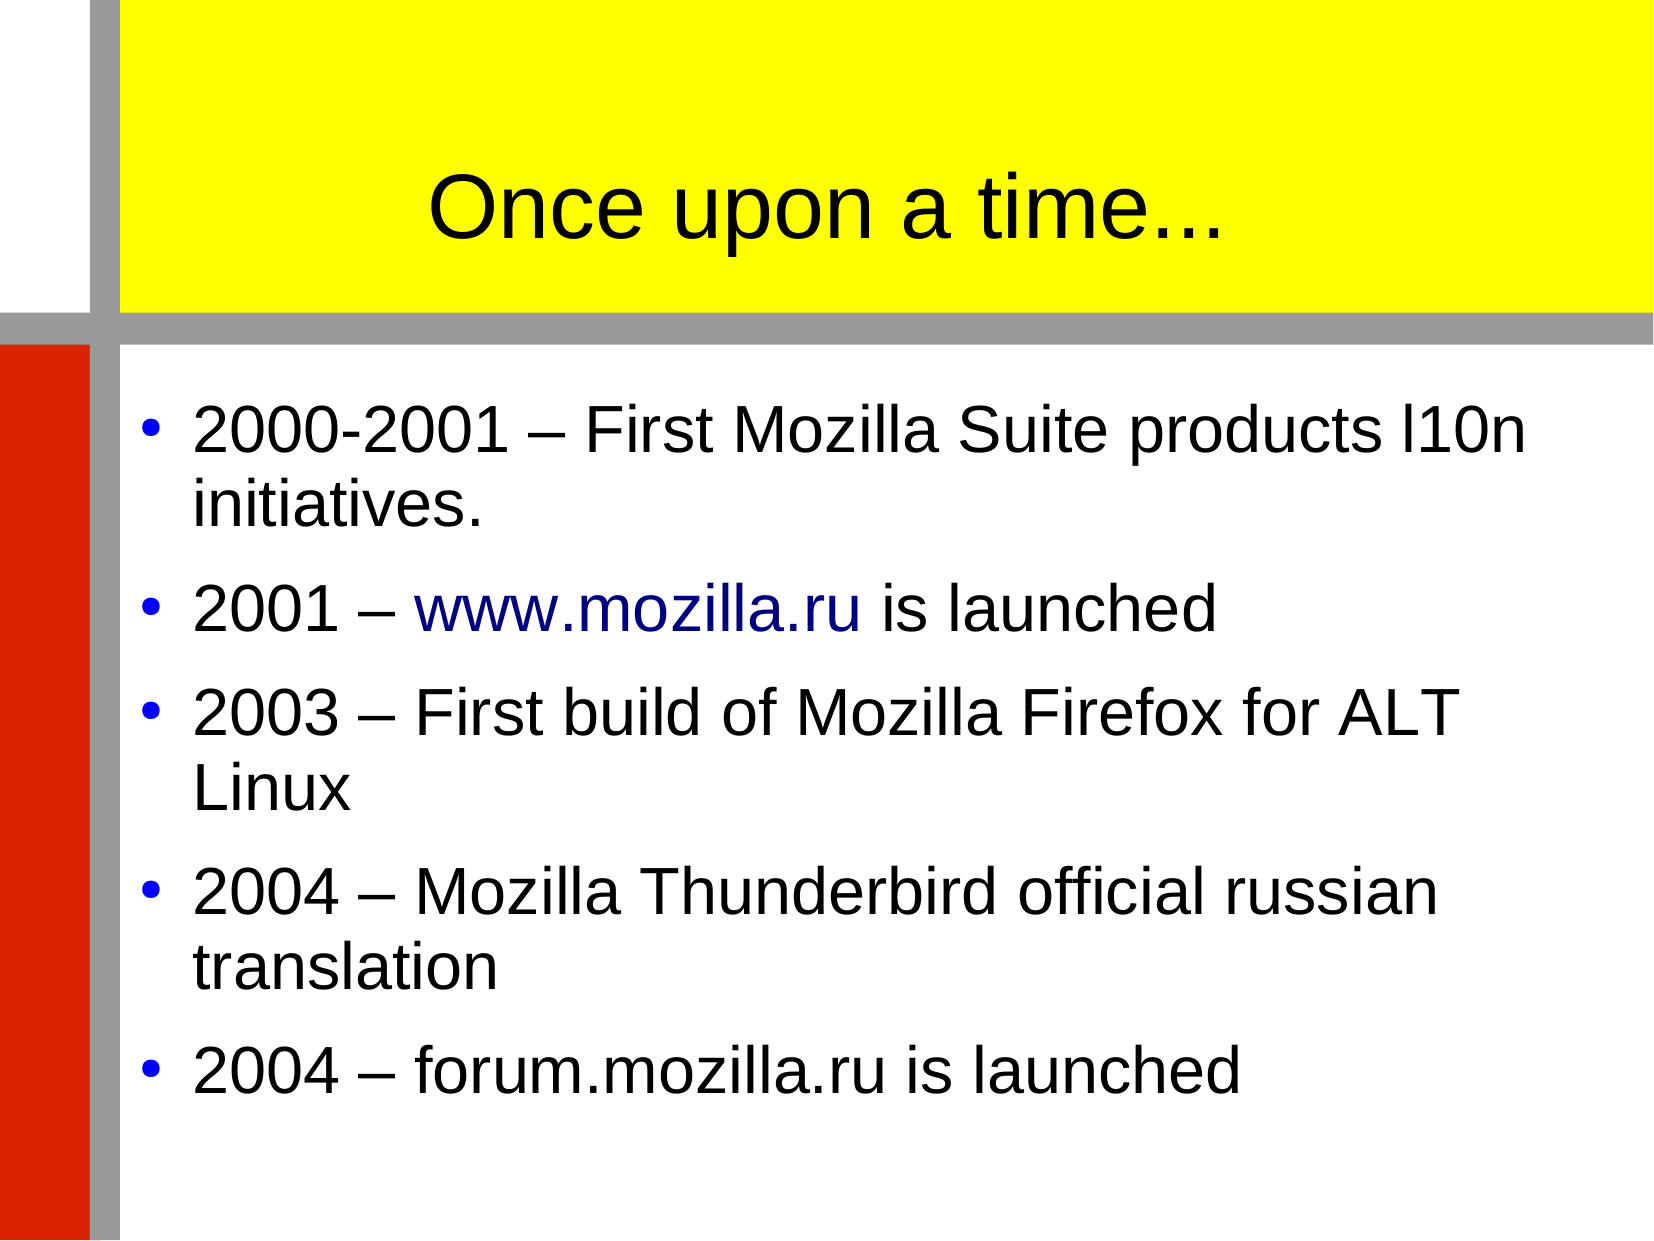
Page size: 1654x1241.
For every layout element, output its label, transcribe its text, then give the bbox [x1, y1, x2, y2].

title Once upon a time... [121, 102, 1534, 311]
list 2000-2001 – First Mozilla Suite products l10n initiatives. 2001 – www.mozilla.ru is launched 2003 – First build of Mozilla Firefox for ALT Linux 2004 – Mozilla Thunderbird official russian translation 2004 – forum.mozilla.ru is launched [121, 391, 1534, 1241]
